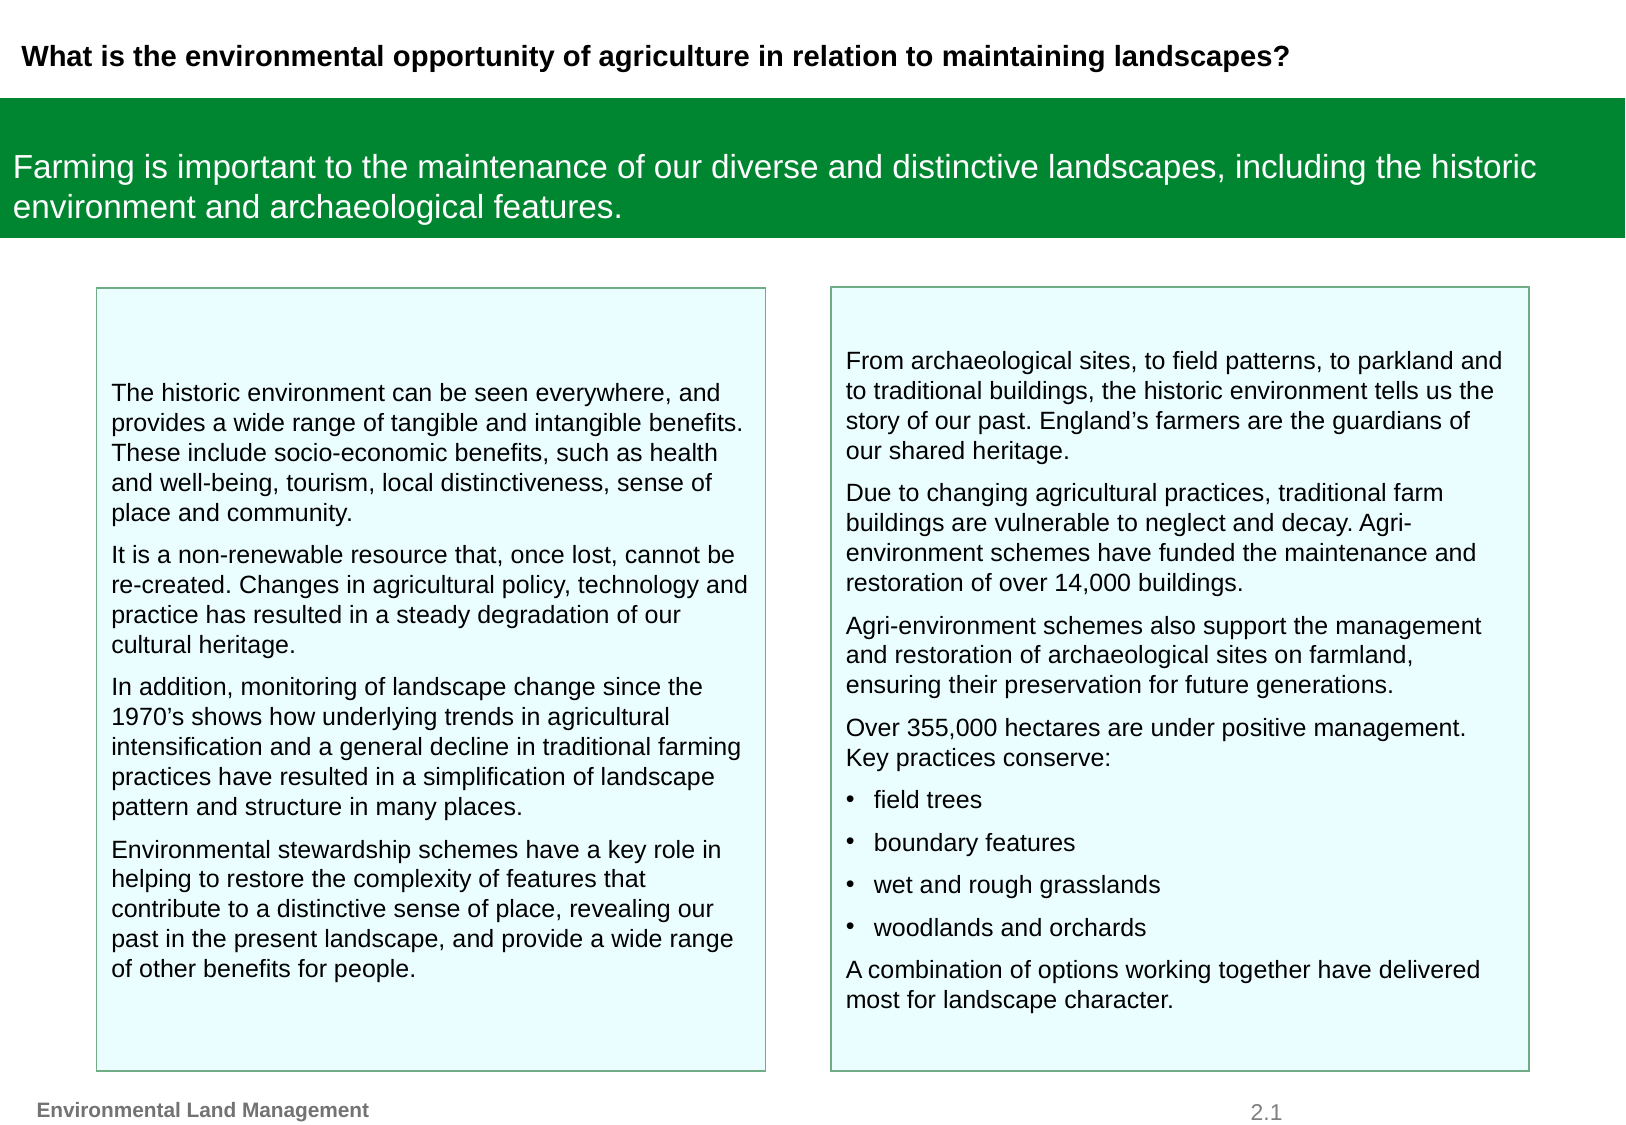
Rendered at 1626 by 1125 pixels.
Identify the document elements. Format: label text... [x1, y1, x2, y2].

text_box Environmental Land Management [37, 1097, 369, 1122]
text_box Farming is important to the maintenance of our diverse and distinctive landscapes, including the historic environment and archaeological features. [0, 98, 1625, 238]
text_box The historic environment can be seen everywhere, and provides a wide range of tangible and intangible benefits. These include socio-economic benefits, such as health and well-being, tourism, local distinctiveness, sense of place and community. It is a non-renewable resource that, once lost, cannot be re-created. Changes in agricultural policy, technology and practice has resulted in a steady degradation of our cultural heritage. In addition, monitoring of landscape change since the 1970’s shows how underlying trends in agricultural intensification and a general decline in traditional farming practices have resulted in a simplification of landscape pattern and structure in many places. Environmental stewardship schemes have a key role in helping to restore the complexity of features that contribute to a distinctive sense of place, revealing our past in the present landscape, and provide a wide range of other benefits for people. [96, 287, 766, 1072]
text_box From archaeological sites, to field patterns, to parkland and to traditional buildings, the historic environment tells us the story of our past. England’s farmers are the guardians of our shared heritage. Due to changing agricultural practices, traditional farm buildings are vulnerable to neglect and decay. Agri-environment schemes have funded the maintenance and restoration of over 14,000 buildings. Agri-environment schemes also support the management and restoration of archaeological sites on farmland, ensuring their preservation for future generations. Over 355,000 hectares are under positive management. Key practices conserve: field trees boundary features wet and rough grasslands woodlands and orchards A combination of options working together have delivered most for landscape character. [831, 287, 1529, 1071]
text_box 2.1 [1235, 1081, 1602, 1125]
text_box What is the environmental opportunity of agriculture in relation to maintaining landscapes? [0, 29, 1311, 98]
